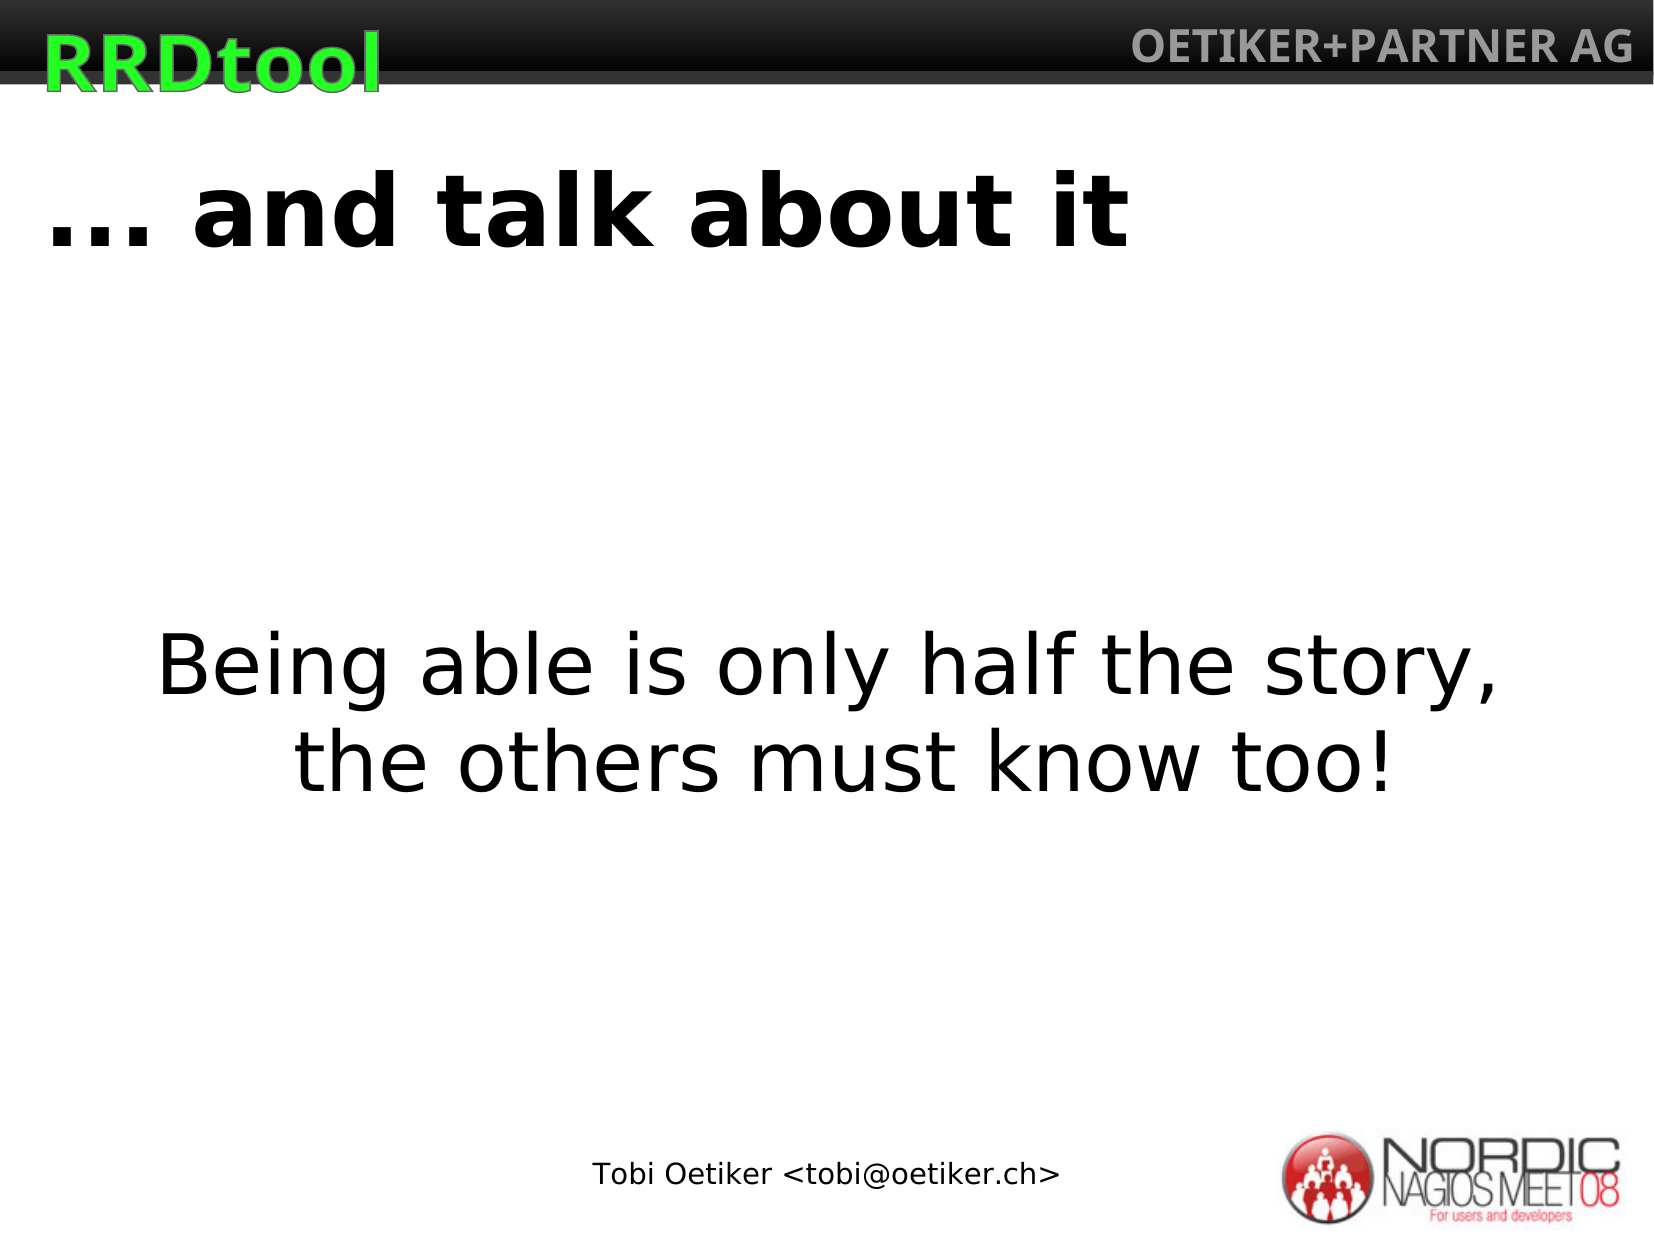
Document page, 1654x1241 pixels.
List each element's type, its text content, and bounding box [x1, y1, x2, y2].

picture [1262, 1116, 1654, 1241]
subtitle Being able is only half the story, the others must know too! [50, 329, 1571, 1099]
title ... and talk about it [43, 137, 1582, 287]
